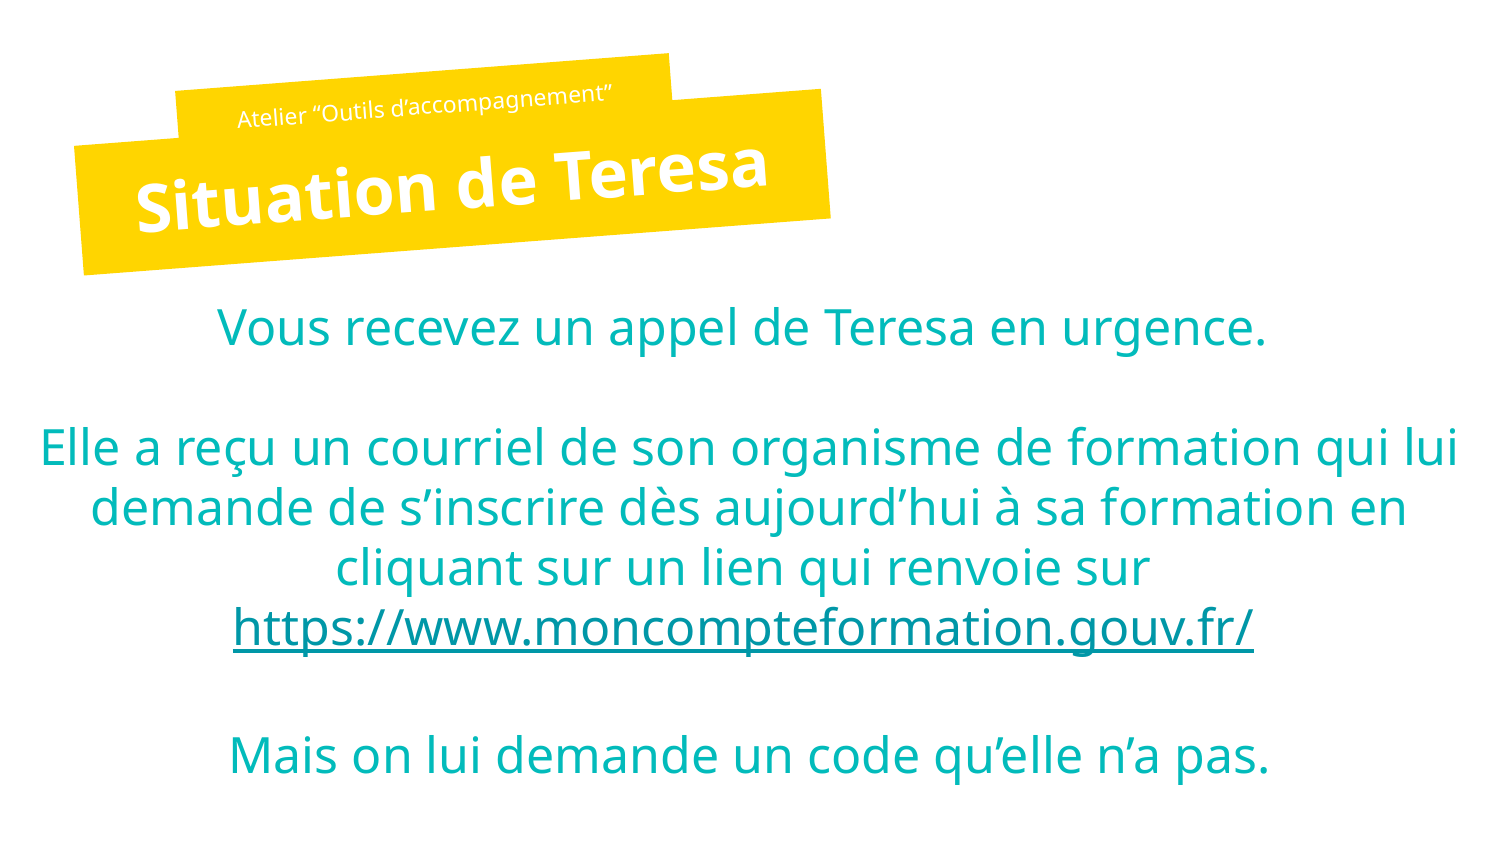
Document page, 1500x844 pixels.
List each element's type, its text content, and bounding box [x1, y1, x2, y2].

text_box Situation de Teresa [73, 88, 831, 276]
text_box Atelier “Outils d’accompagnement” [175, 53, 674, 157]
text_box Vous recevez un appel de Teresa en urgence. Elle a reçu un courriel de son organisme de formation qui lui demande de s’inscrire dès aujourd’hui à sa formation en cliquant sur un lien qui renvoie sur https://www.moncompteformation.gouv.fr/ Mais on lui demande un code qu’elle n’a pas. [0, 150, 1500, 844]
